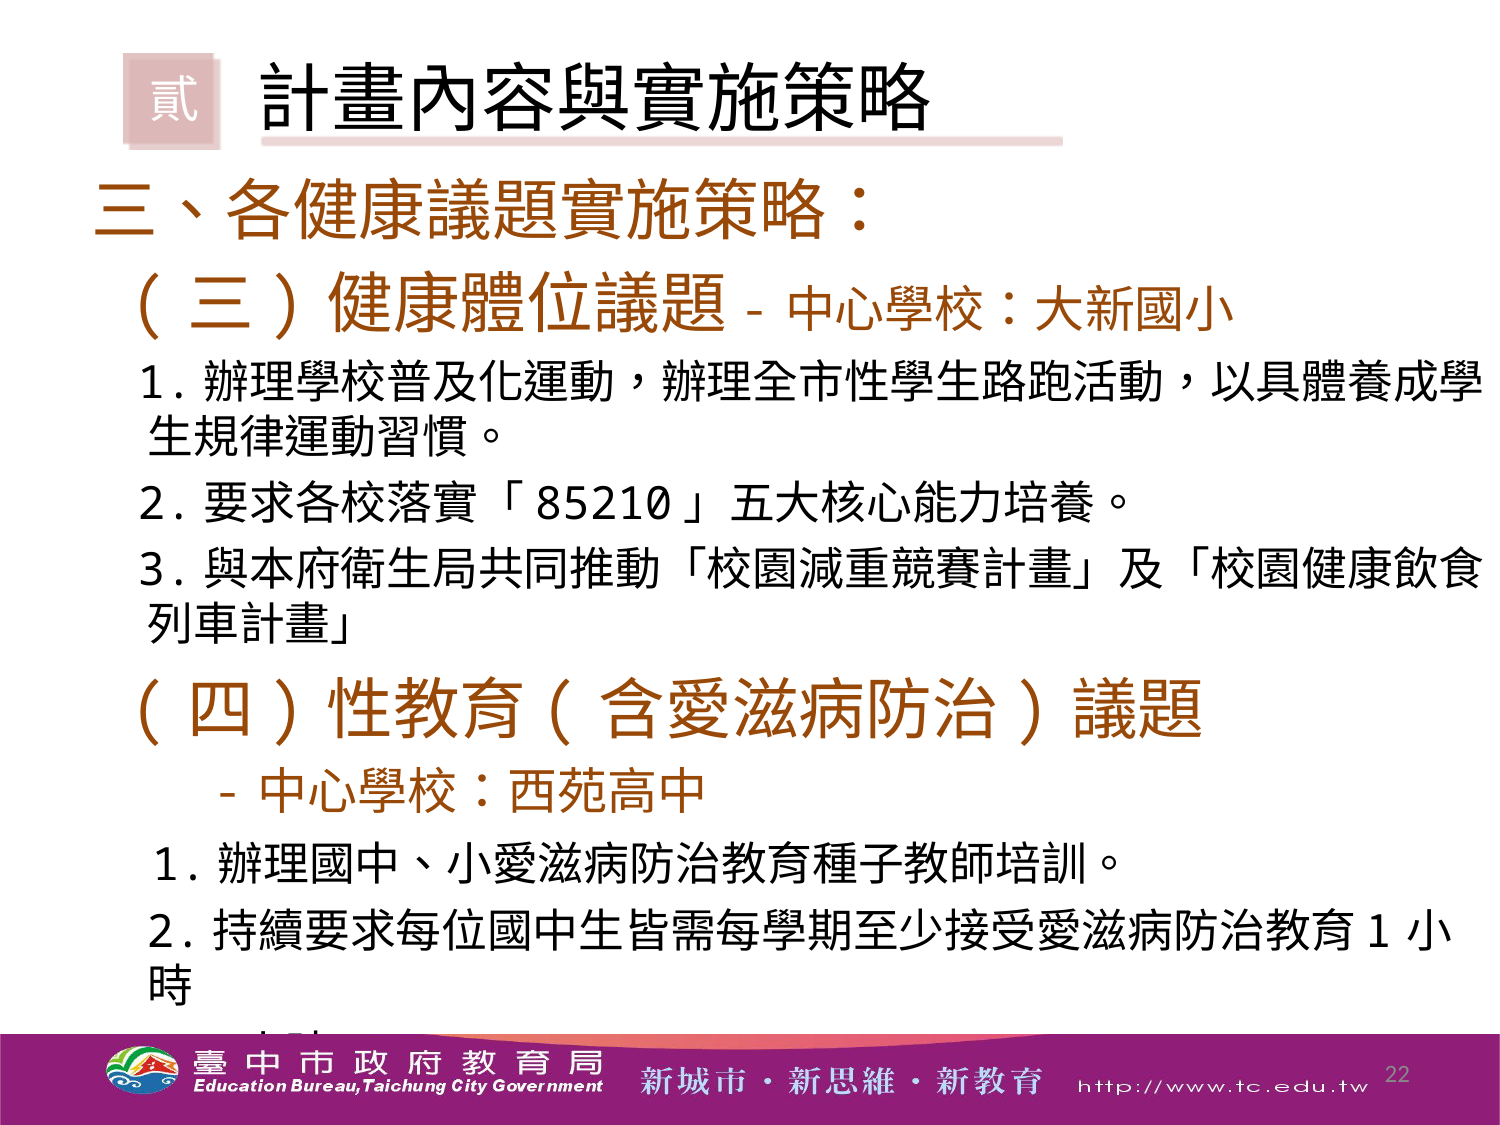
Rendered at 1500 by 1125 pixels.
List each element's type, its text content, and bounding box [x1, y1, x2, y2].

text_box 計畫內容與實施策略 [242, 42, 1377, 149]
picture [123, 53, 1063, 150]
text_box <number> [1074, 1042, 1426, 1103]
list 三、各健康議題實施策略： (三)健康體位議題-中心學校：大新國小 1.辦理學校普及化運動，辦理全市性學生路跑活動，以具體養成學生規律運動習慣。 2.要求各校落實「85210」五大核心能力培養。 3.與本府衛生局共同推動「校園減重競賽計畫」及「校園健康飲食列車計畫」 (四)性教育(含愛滋病防治)議題 -中心學校：西苑高中 1.辦理國中、小愛滋病防治教育種子教師培訓。 2.持續要求每位國中生皆需每學期至少接受愛滋病防治教育1小時 1小時 [76, 160, 1500, 1034]
picture [0, 1034, 1500, 1125]
text_box 貳一 [134, 60, 199, 196]
